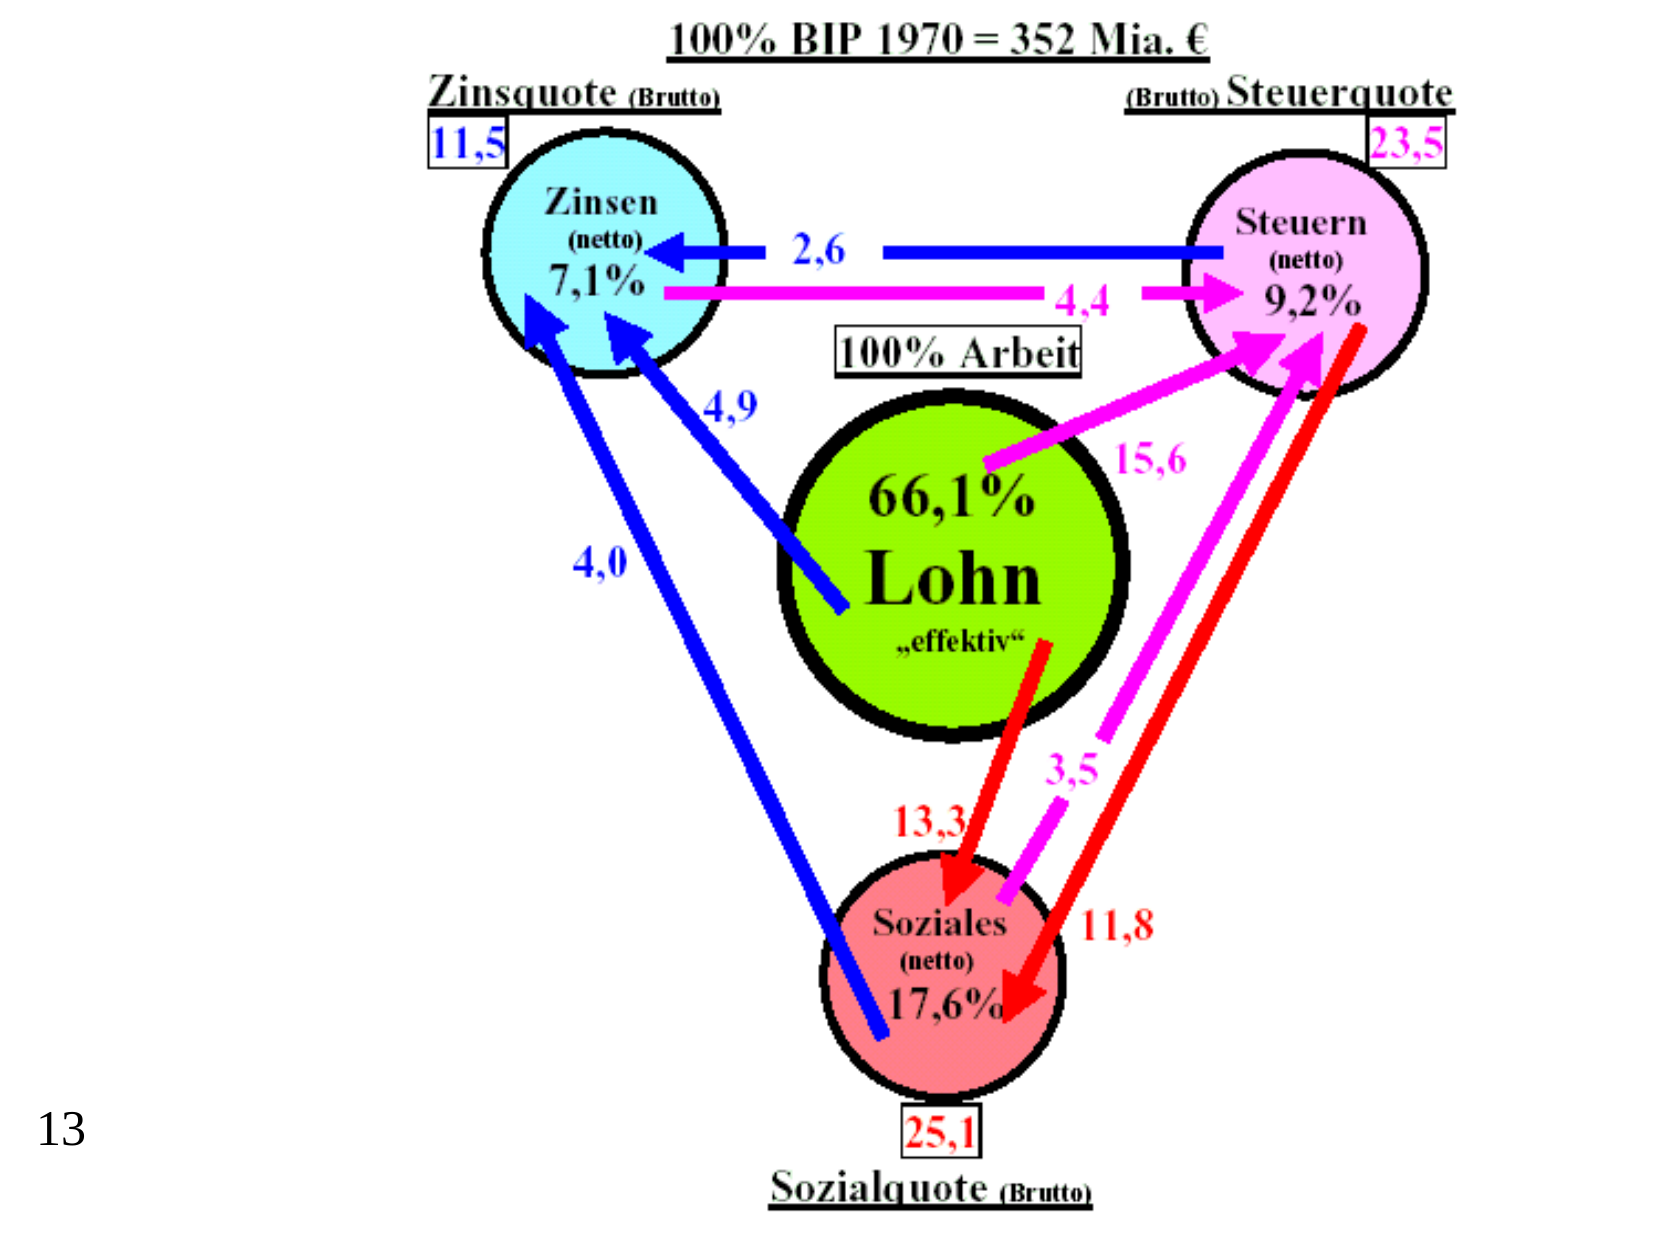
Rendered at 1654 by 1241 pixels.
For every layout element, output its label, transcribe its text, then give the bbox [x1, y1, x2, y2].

text_box <Nummer> [36, 1095, 247, 1156]
picture [397, 3, 1525, 1236]
